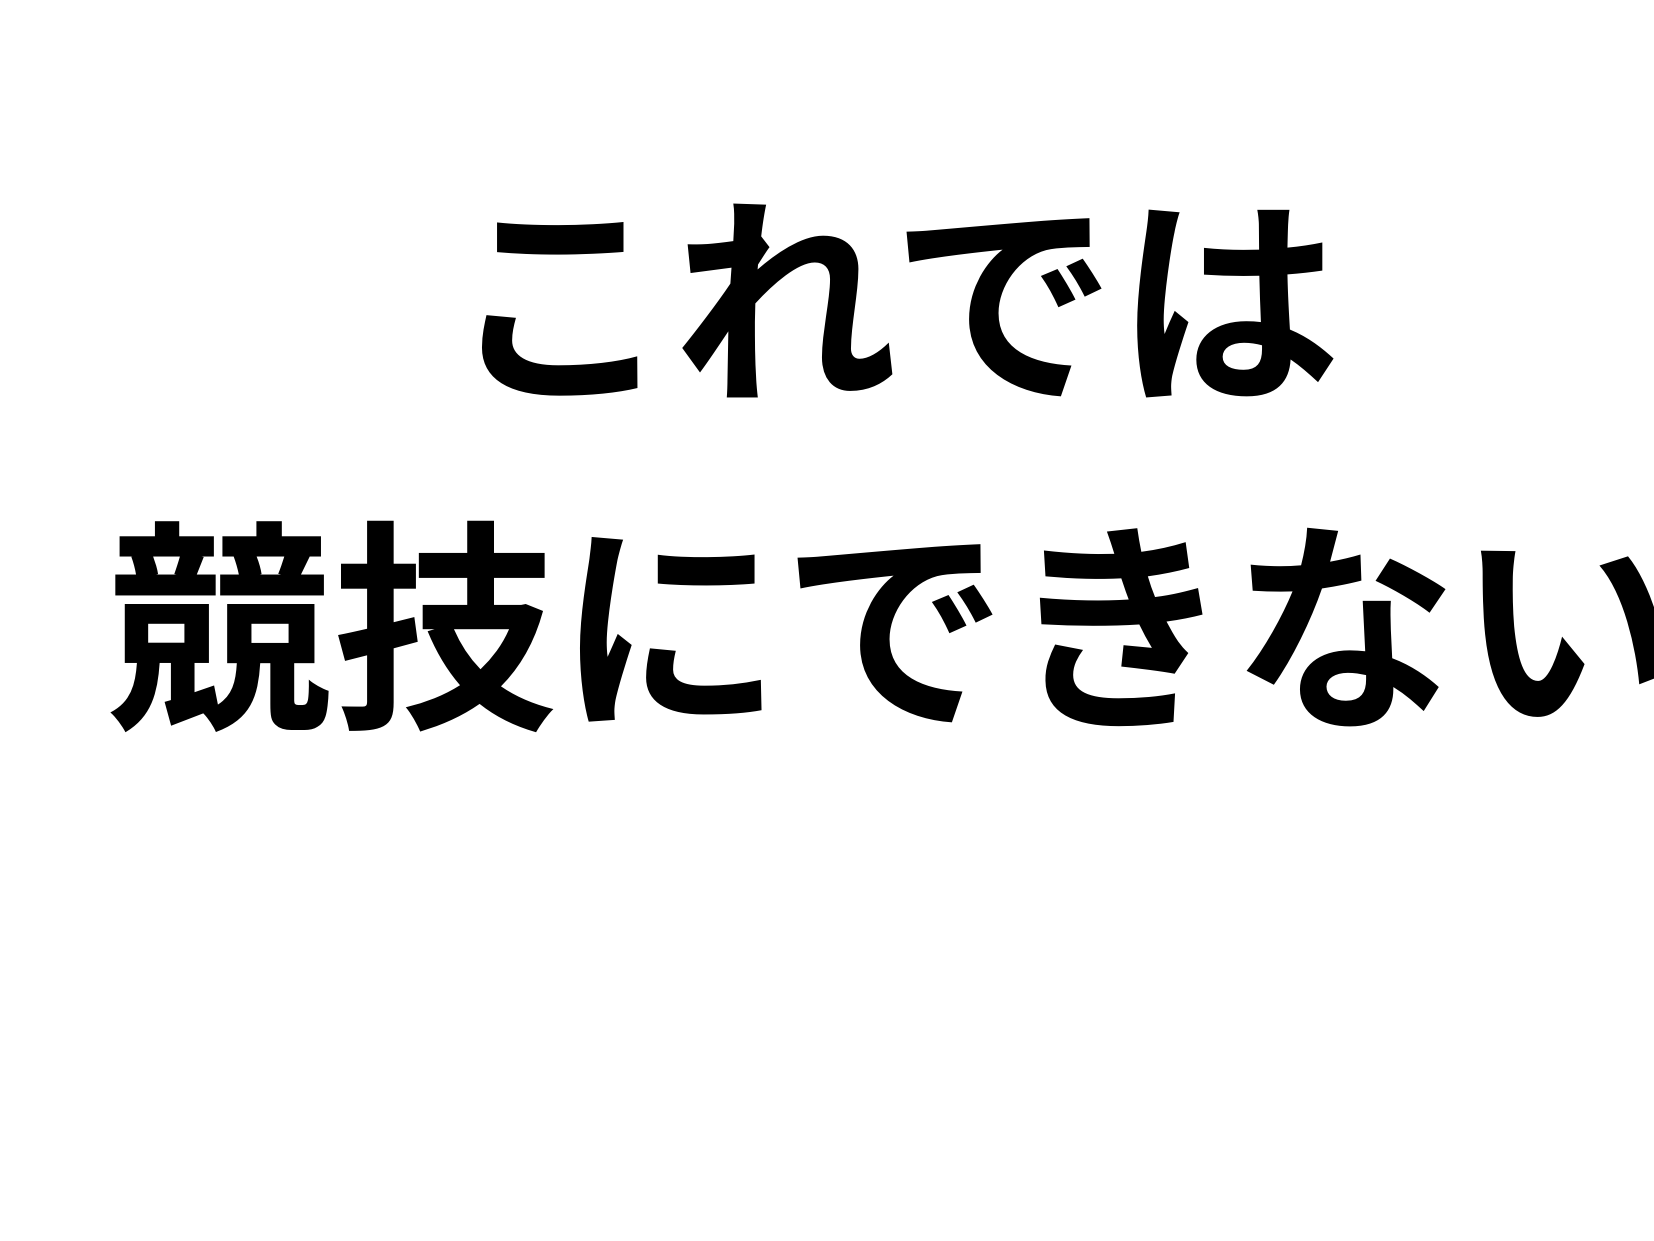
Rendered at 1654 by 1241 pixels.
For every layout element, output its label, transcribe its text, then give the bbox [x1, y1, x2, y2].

text_box これでは 競技にできない [92, 118, 1595, 617]
